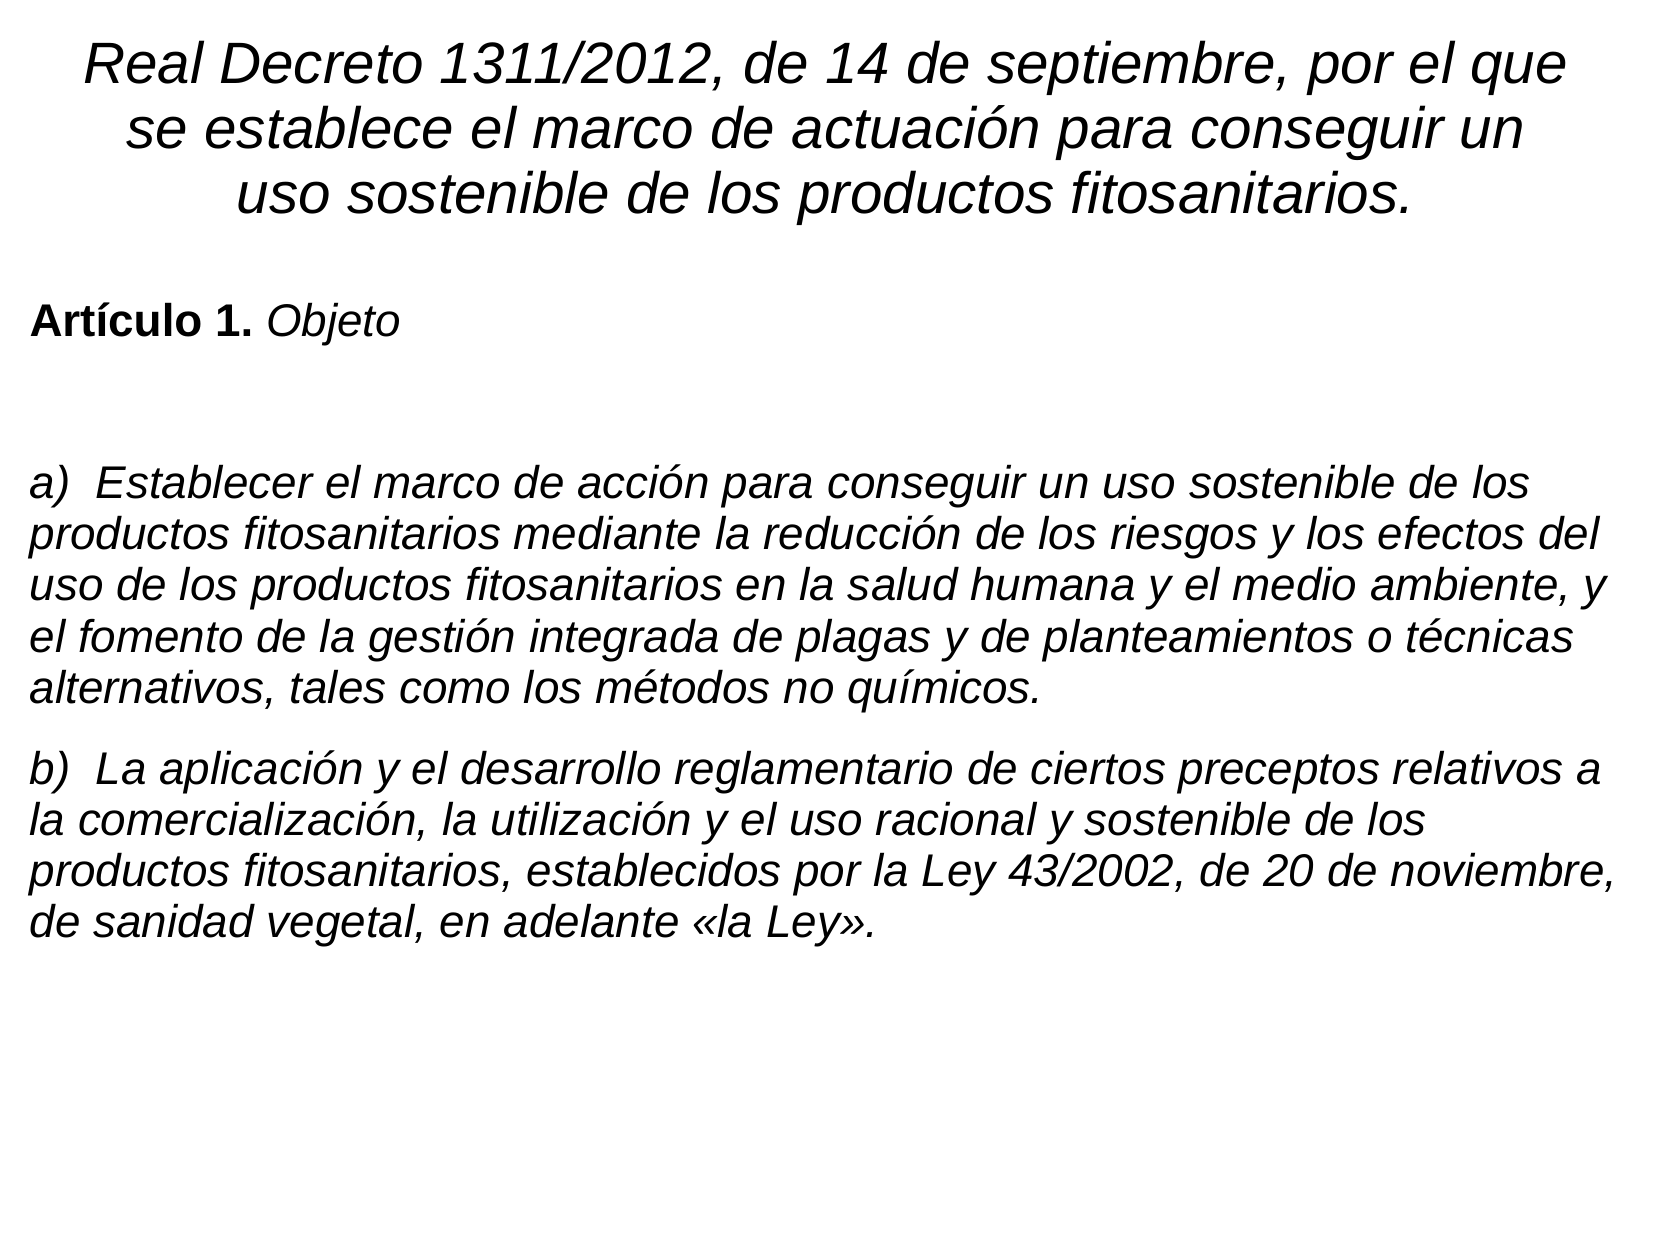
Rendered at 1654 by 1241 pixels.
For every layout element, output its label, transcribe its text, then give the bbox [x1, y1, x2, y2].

title Real Decreto 1311/2012, de 14 de septiembre, por el que se establece el marco de actuación para conseguir un uso sostenible de los productos fitosanitarios. [82, 30, 1571, 226]
list Artículo 1. Objeto a) Establecer el marco de acción para conseguir un uso sostenible de los productos fitosanitarios mediante la reducción de los riesgos y los efectos del uso de los productos fitosanitarios en la salud humana y el medio ambiente, y el fomento de la gestión integrada de plagas y de planteamientos o técnicas alternativos, tales como los métodos no químicos. b) La aplicación y el desarrollo reglamentario de ciertos preceptos relativos a la comercialización, la utilización y el uso racional y sostenible de los productos fitosanitarios, establecidos por la Ley 43/2002, de 20 de noviembre, de sanidad vegetal, en adelante «la Ley». [29, 295, 1625, 1241]
